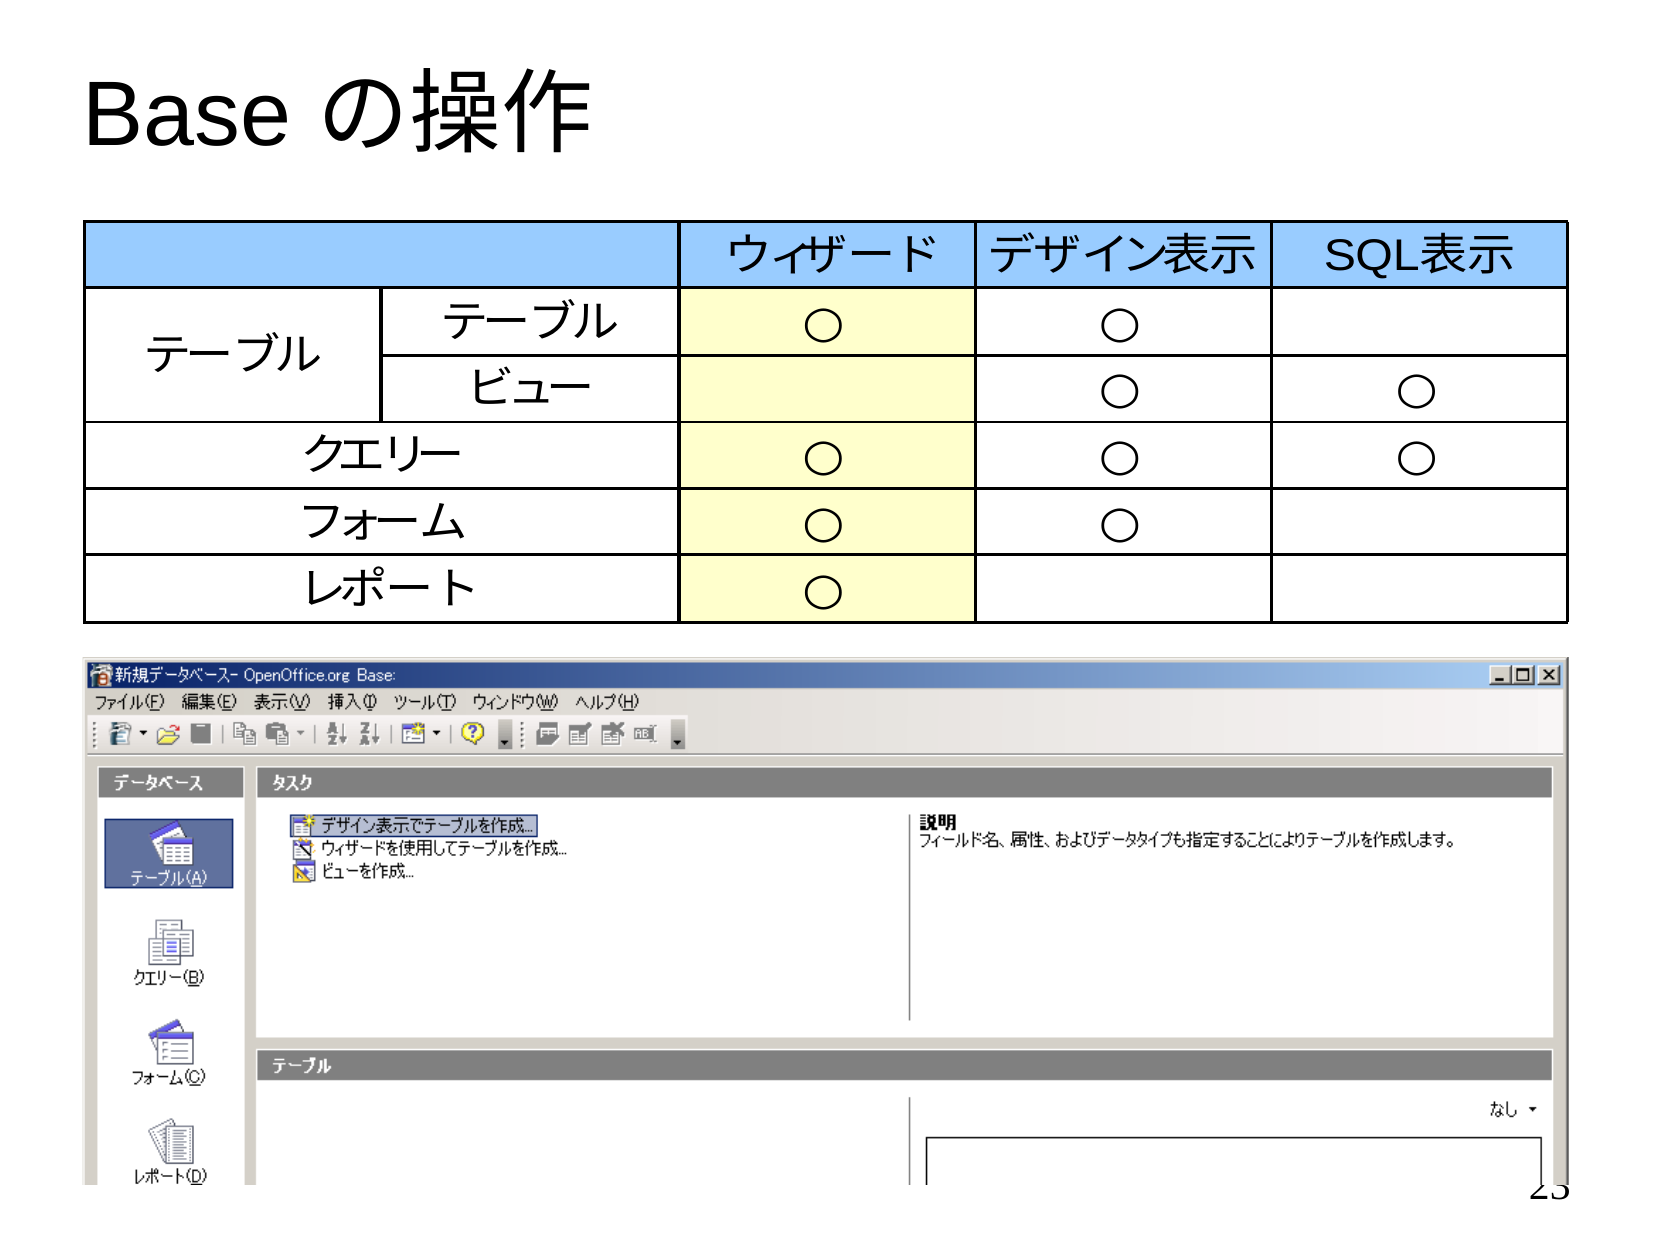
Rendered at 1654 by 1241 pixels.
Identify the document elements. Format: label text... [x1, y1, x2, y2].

title Base の操作 [82, 0, 1623, 213]
picture [82, 657, 1569, 1185]
chart [82, 219, 1571, 1059]
